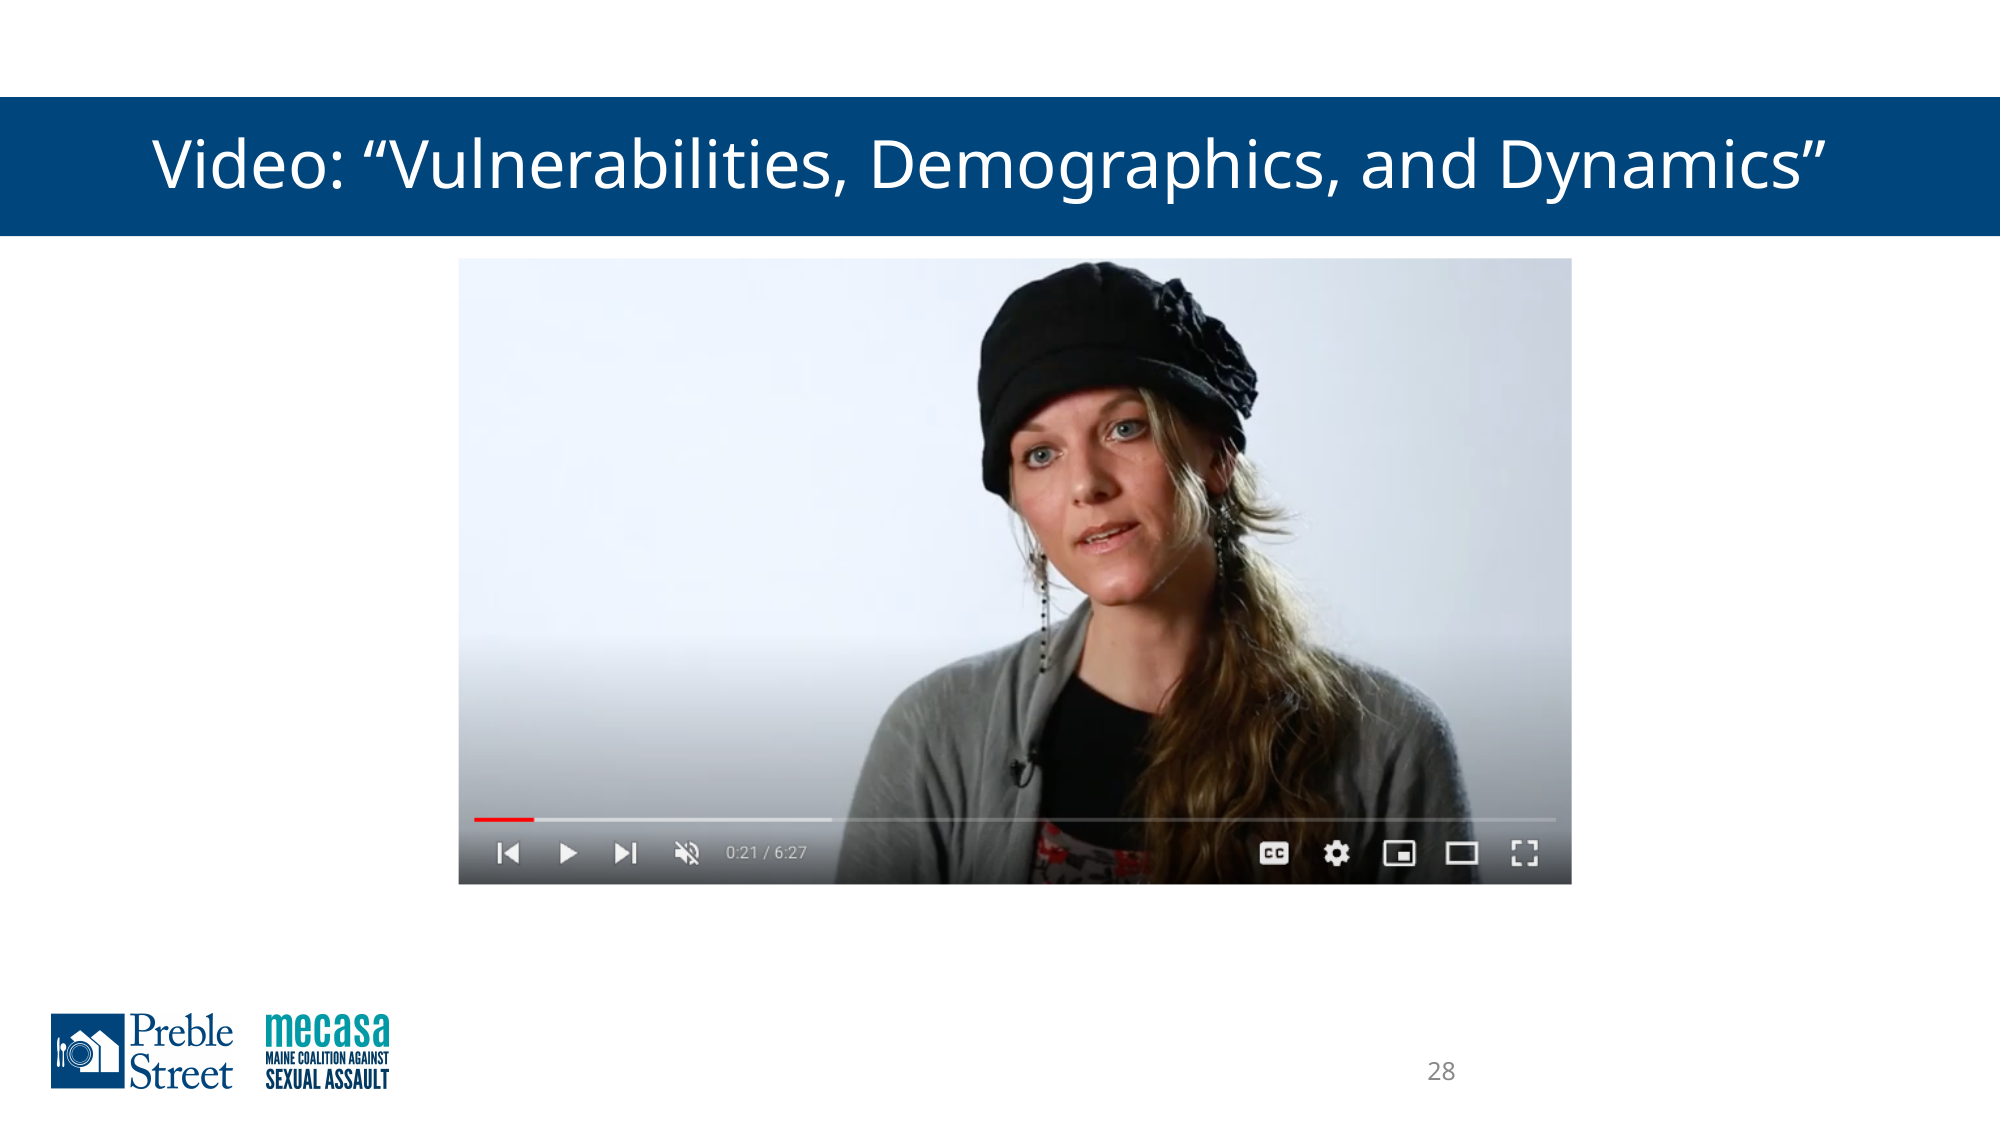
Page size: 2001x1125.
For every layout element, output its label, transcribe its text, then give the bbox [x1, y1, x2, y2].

title Video: “Vulnerabilities, Demographics, and Dynamics” [137, 57, 1863, 276]
slide_number 28 [1412, 1042, 1863, 1103]
picture [451, 248, 1581, 895]
